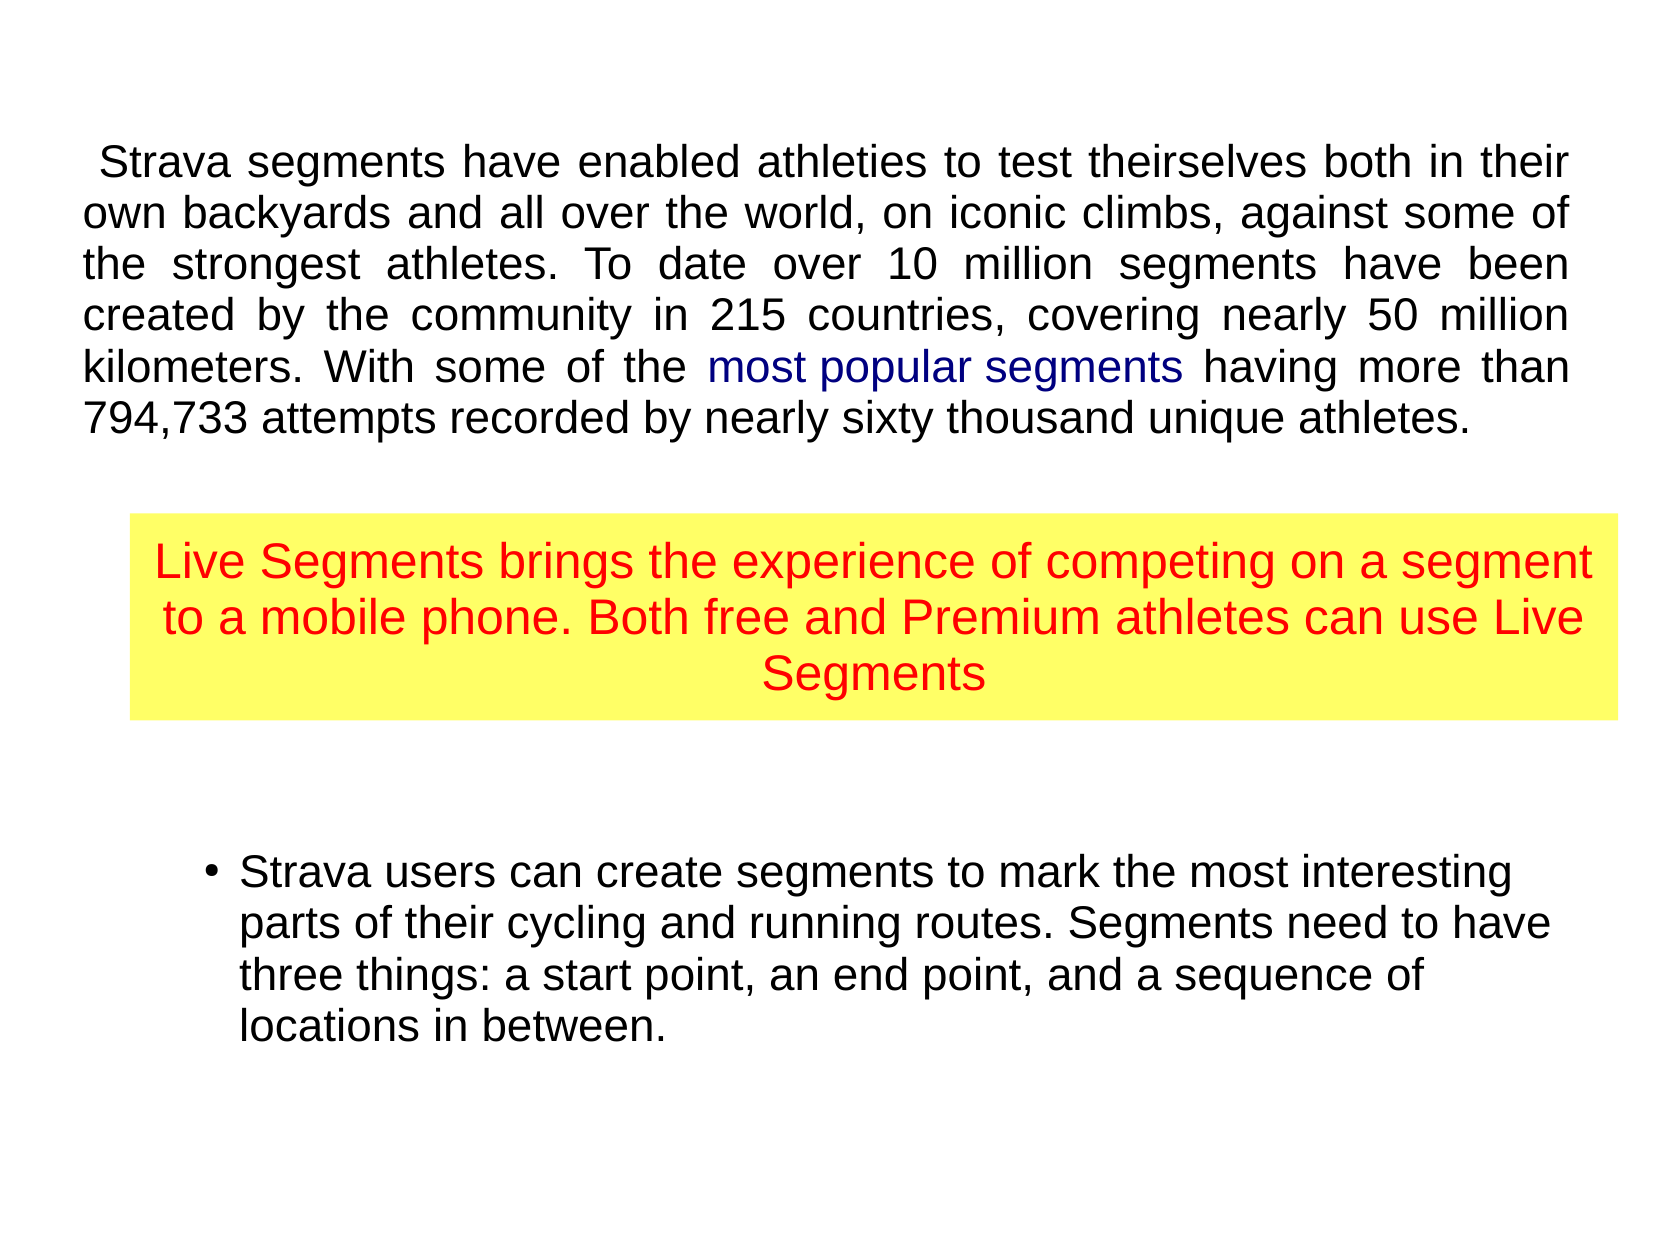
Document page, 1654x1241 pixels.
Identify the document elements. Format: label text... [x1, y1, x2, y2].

title Live Segments brings the experience of competing on a segment to a mobile phone. Both free and Premium athletes can use Live Segments [129, 513, 1619, 721]
text_box Strava users can create segments to mark the most interesting parts of their cycling and running routes. Segments need to have three things: a start point, an end point, and a sequence of locations in between. [82, 838, 1595, 1109]
subtitle Strava segments have enabled athleties to test theirselves both in their own backyards and all over the world, on iconic climbs, against some of the strongest athletes. To date over 10 million segments have been created by the community in 215 countries, covering nearly 50 million kilometers. With some of the most popular segments having more than 794,733 attempts recorded by nearly sixty thousand unique athletes. [82, 47, 1571, 532]
